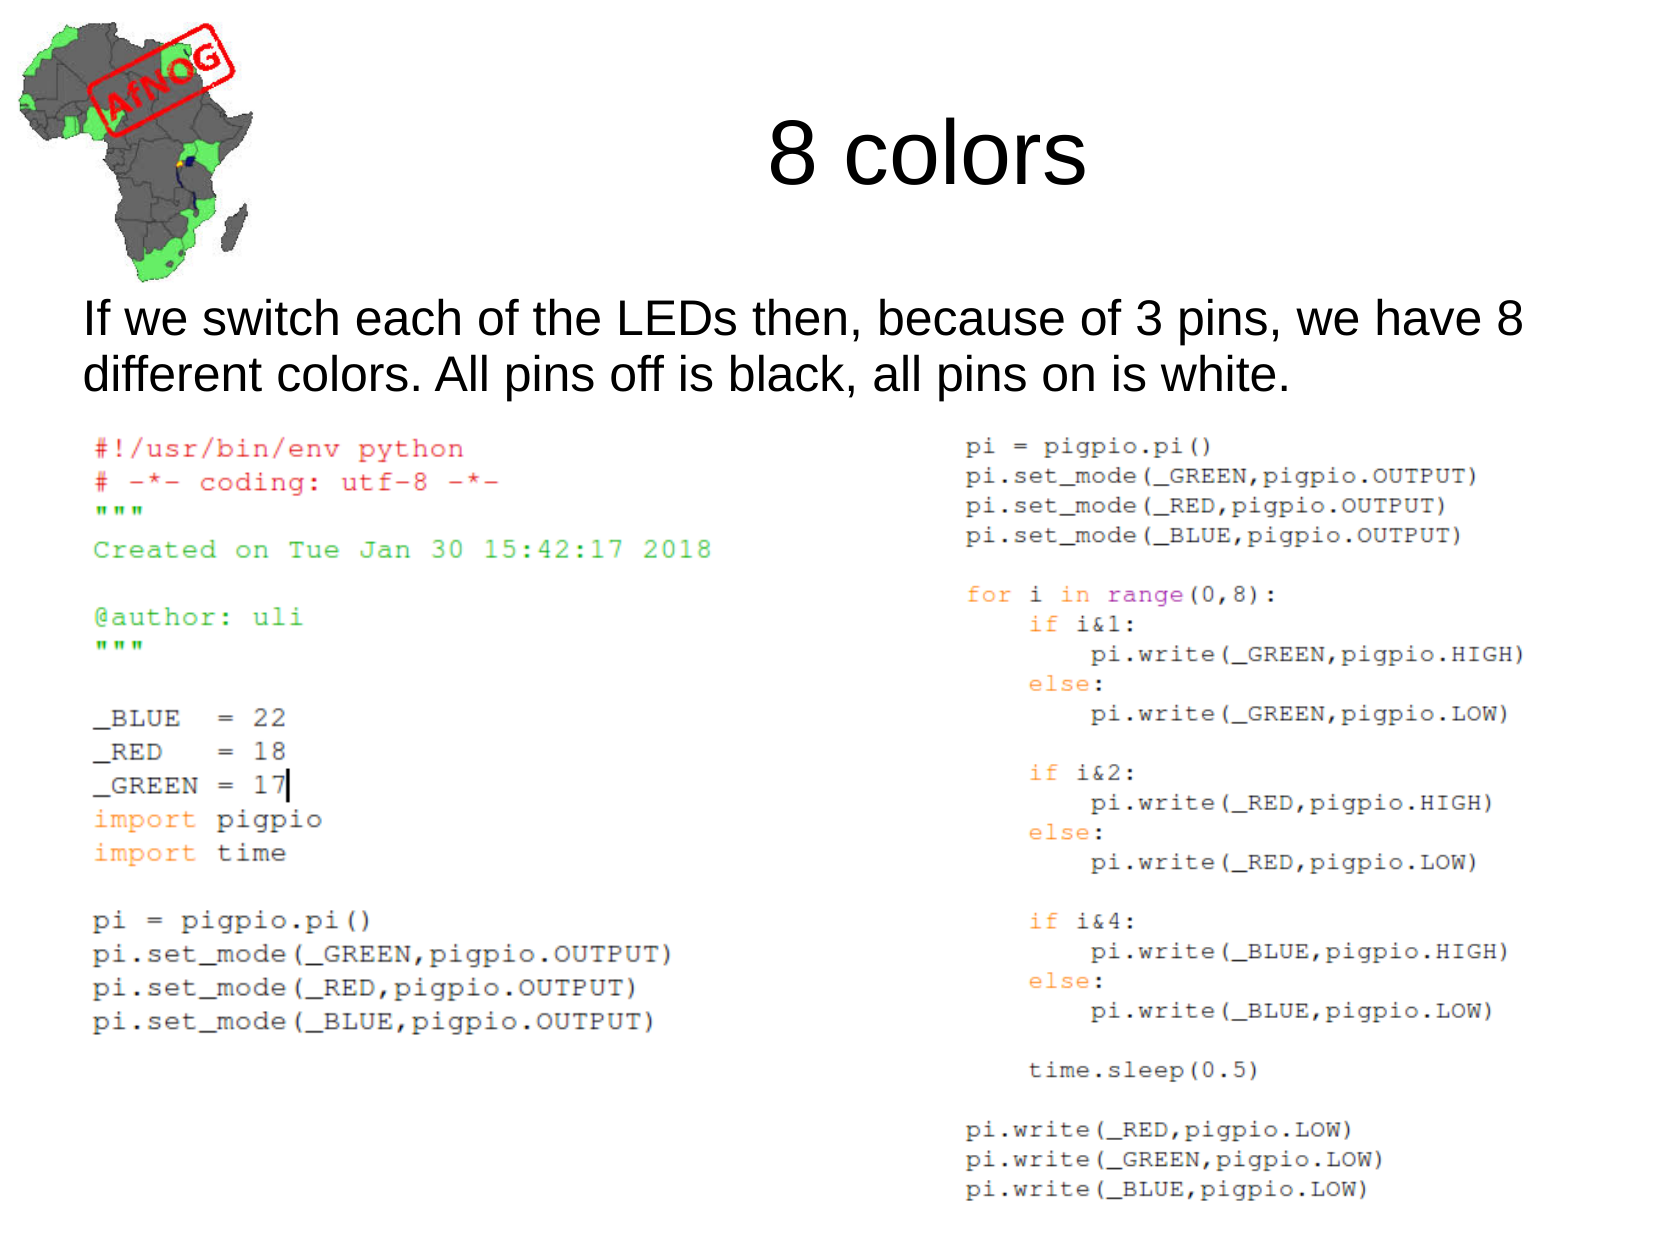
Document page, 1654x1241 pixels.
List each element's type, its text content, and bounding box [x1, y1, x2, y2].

title 8 colors [285, 49, 1571, 257]
list If we switch each of the LEDs then, because of 3 pins, we have 8 different colors. All pins off is black, all pins on is white. [82, 290, 1571, 1010]
picture [88, 434, 781, 1066]
picture [9, 0, 259, 291]
picture [960, 433, 1545, 1216]
